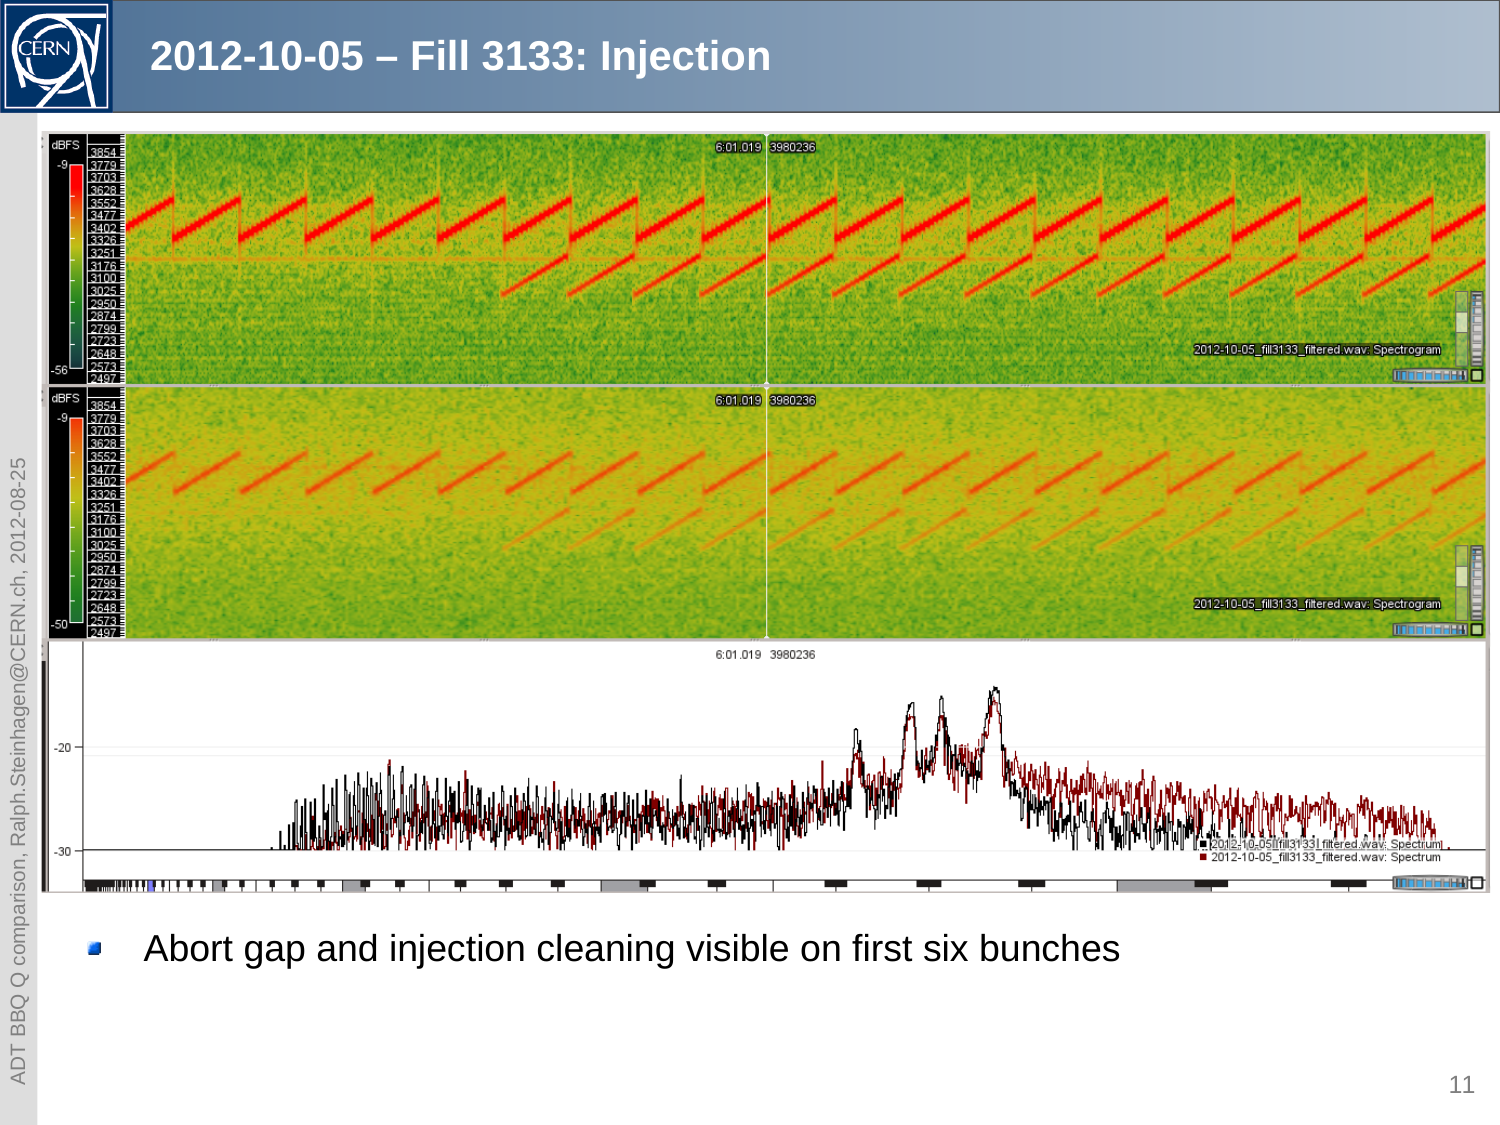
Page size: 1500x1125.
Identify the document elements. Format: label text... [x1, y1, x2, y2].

picture [41, 131, 1491, 893]
list Abort gap and injection cleaning visible on first six bunches [87, 925, 1438, 988]
picture [0, 0, 113, 113]
title 2012-10-05 – Fill 3133: Injection [150, 0, 1201, 113]
